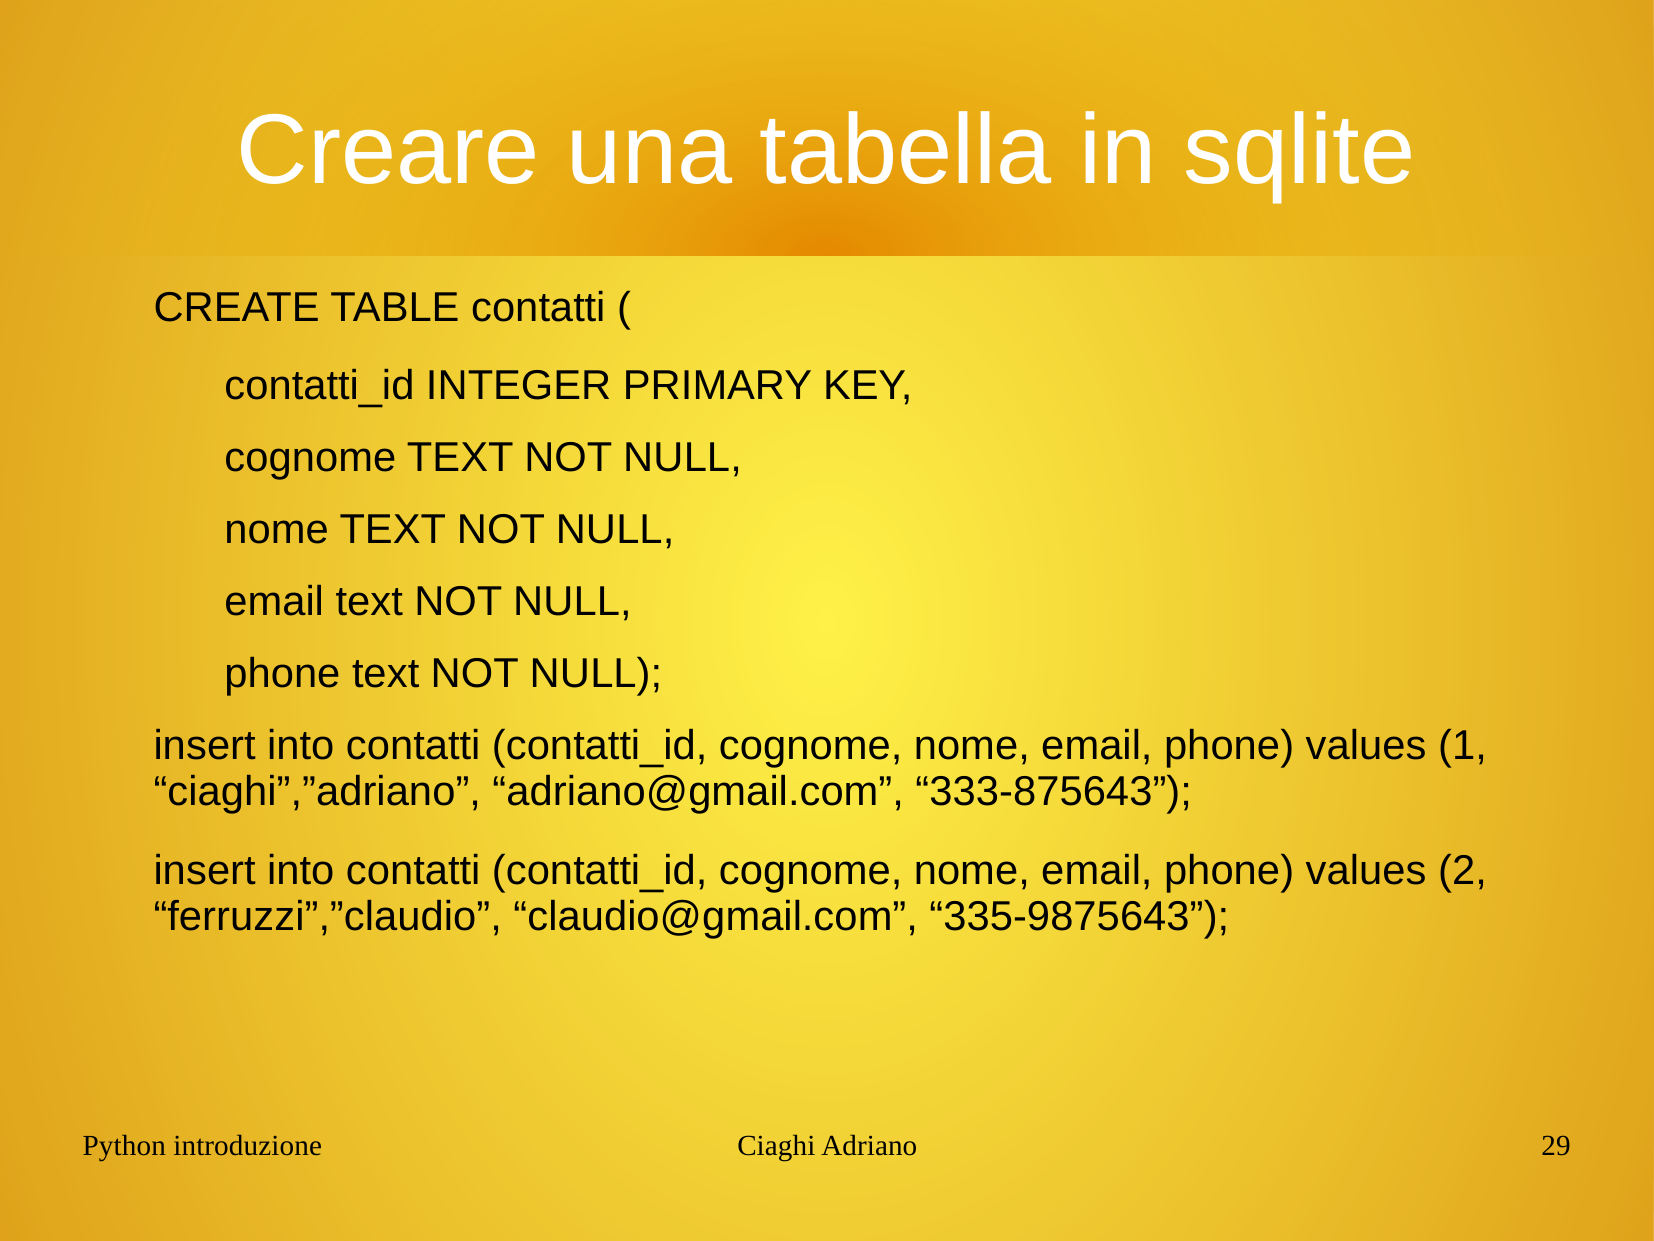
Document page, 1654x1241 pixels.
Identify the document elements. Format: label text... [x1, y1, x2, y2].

list CREATE TABLE contatti ( contatti_id INTEGER PRIMARY KEY, cognome TEXT NOT NULL, nome TEXT NOT NULL, email text NOT NULL, phone text NOT NULL); insert into contatti (contatti_id, cognome, nome, email, phone) values (1, “ciaghi”,”adriano”, “adriano@gmail.com”, “333-875643”); insert into contatti (contatti_id, cognome, nome, email, phone) values (2, “ferruzzi”,”claudio”, “claudio@gmail.com”, “335-9875643”); [82, 283, 1571, 1003]
title Creare una tabella in sqlite [82, 47, 1571, 252]
